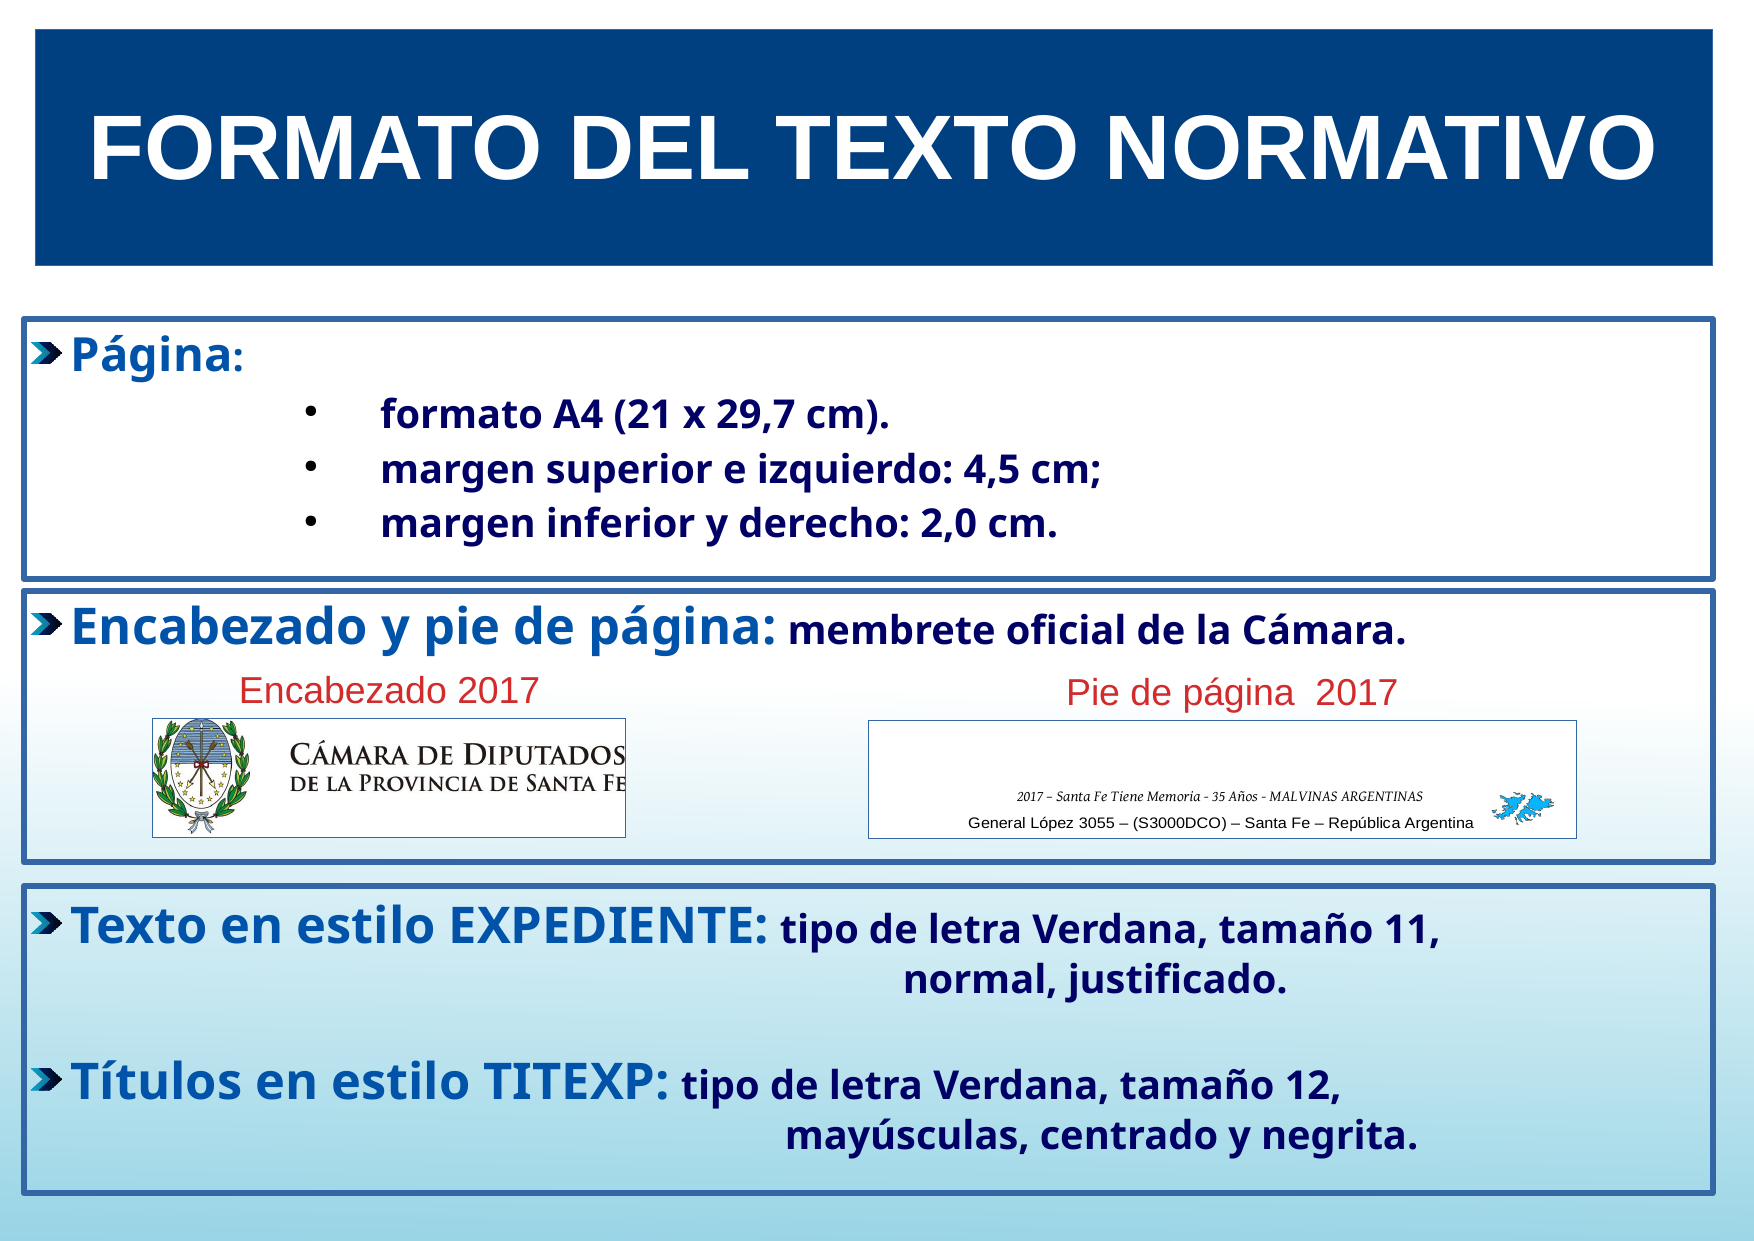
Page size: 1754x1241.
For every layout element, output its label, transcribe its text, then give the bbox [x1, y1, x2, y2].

picture [152, 718, 626, 838]
text_box Página: formato A4 (21 x 29,7 cm). margen superior e izquierdo: 4,5 cm; margen inferior y derecho: 2,0 cm. Encabezado y pie de página: membrete oficial de la Cámara. Texto en estilo EXPEDIENTE: tipo de letra Verdana, tamaño 11, normal, justificado. Títulos en estilo TITEXP: tipo de letra Verdana, tamaño 12, mayúsculas, centrado y negrita. [0, 295, 1754, 1241]
text_box Encabezado 2017 [224, 662, 556, 718]
chart [868, 720, 1577, 839]
text_box Pie de página 2017 [1051, 664, 1414, 720]
text_box FORMATO DEL TEXTO NORMATIVO [35, 29, 1713, 266]
